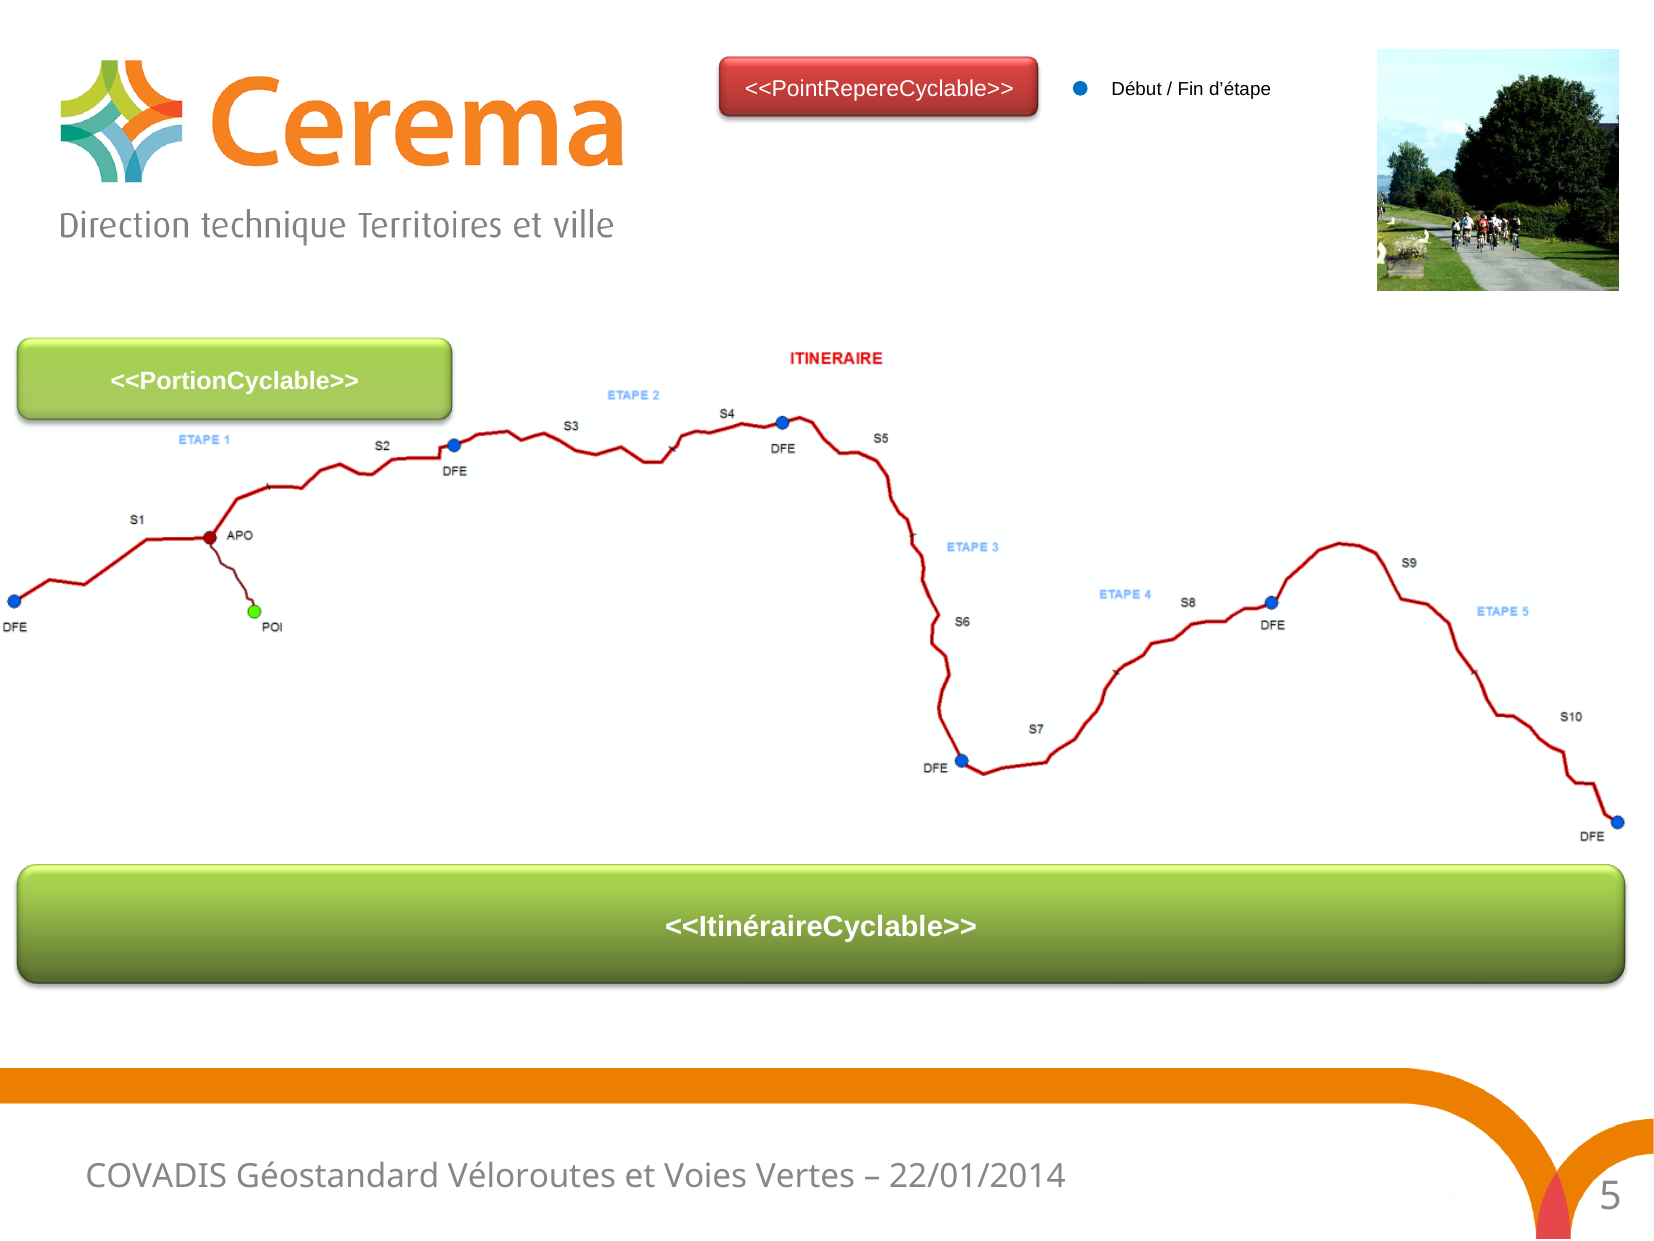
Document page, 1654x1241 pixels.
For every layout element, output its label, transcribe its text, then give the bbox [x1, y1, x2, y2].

text_box <<ItinéraireCyclable>> [23, 871, 1619, 978]
text_box Début / Fin d’étape [1096, 69, 1286, 108]
text_box <<PointRepereCyclable>> [724, 60, 1035, 114]
picture [1377, 49, 1619, 291]
text_box [1072, 80, 1088, 96]
picture [0, 333, 1628, 843]
picture [8, 859, 1634, 996]
picture [0, 1068, 1654, 1239]
picture [0, 0, 684, 291]
text_box <<PortionCyclable>> [22, 342, 448, 417]
picture [710, 52, 1047, 129]
